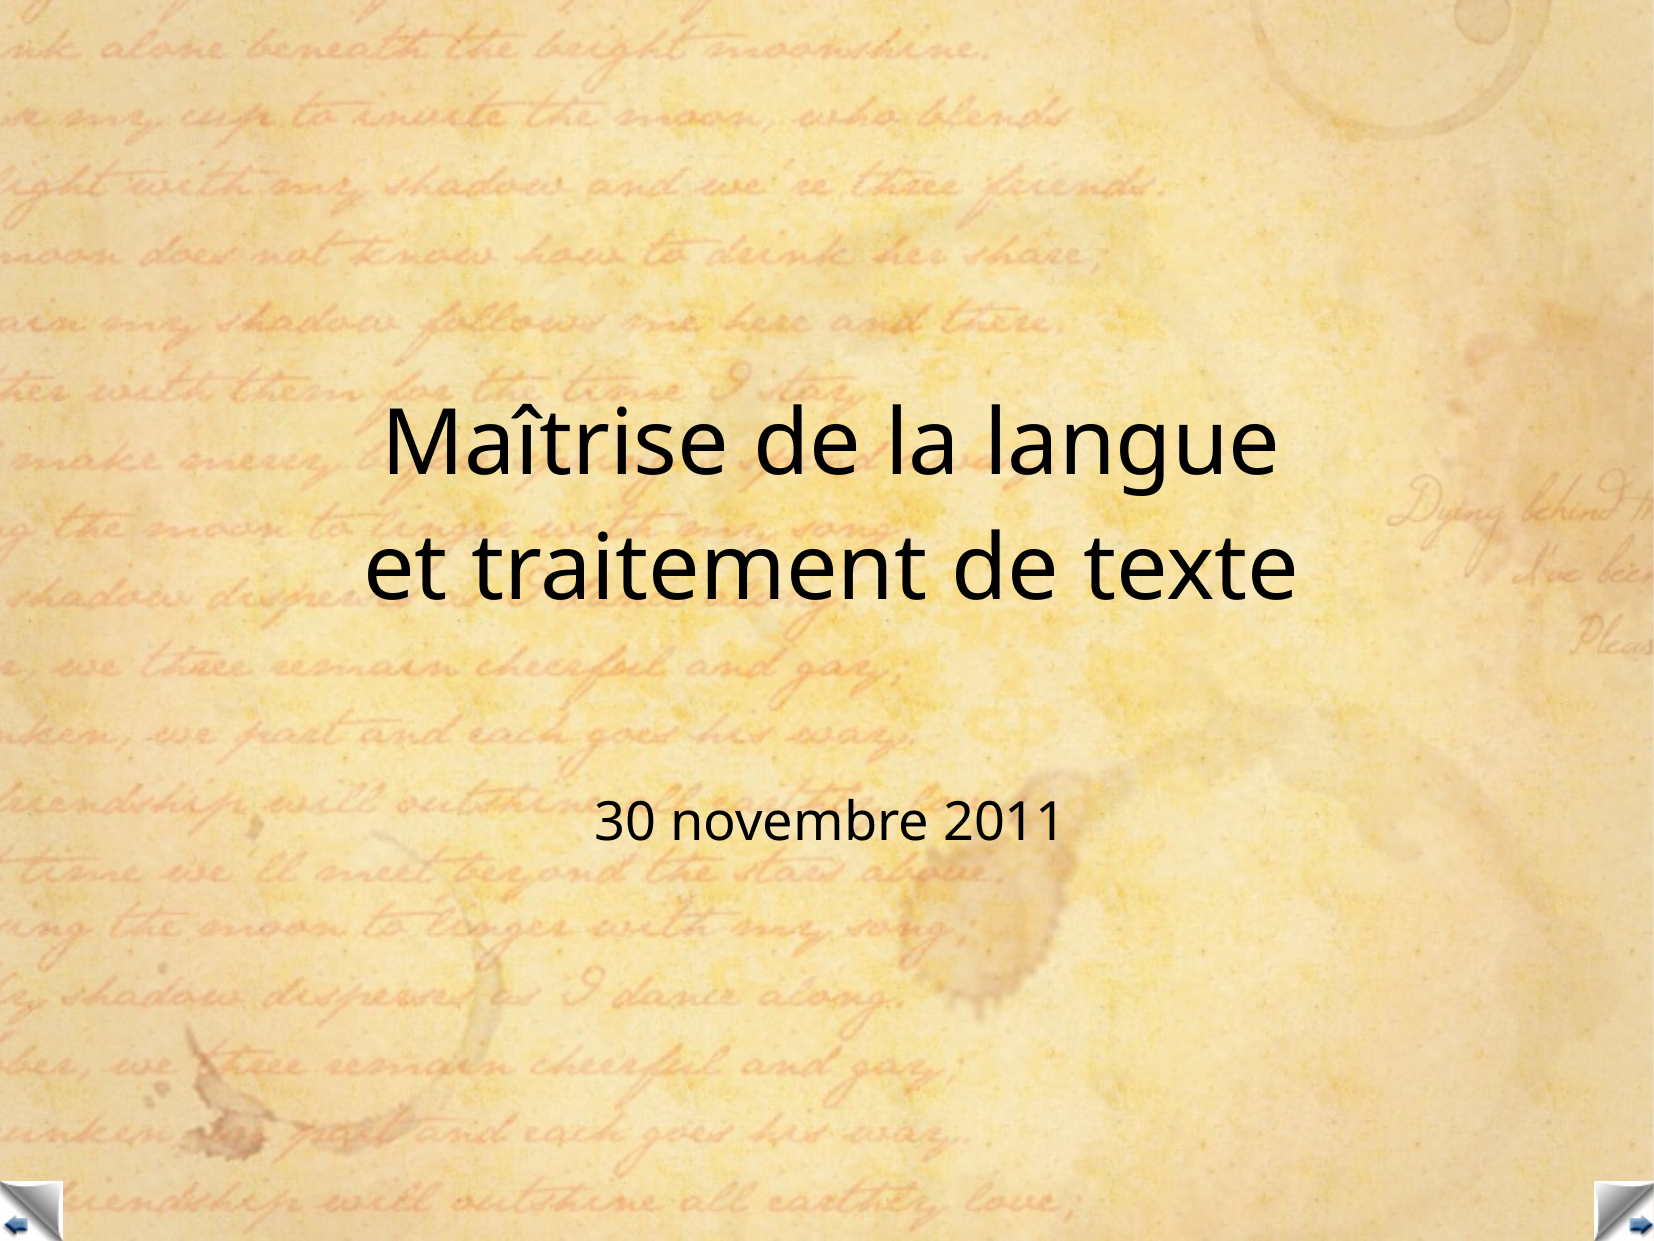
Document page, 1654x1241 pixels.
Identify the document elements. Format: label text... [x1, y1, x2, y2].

text_box Maîtrise de la langue et traitement de texte [261, 369, 1402, 643]
text_box 30 novembre 2011 [543, 774, 1118, 867]
picture [0, 0, 1654, 1241]
